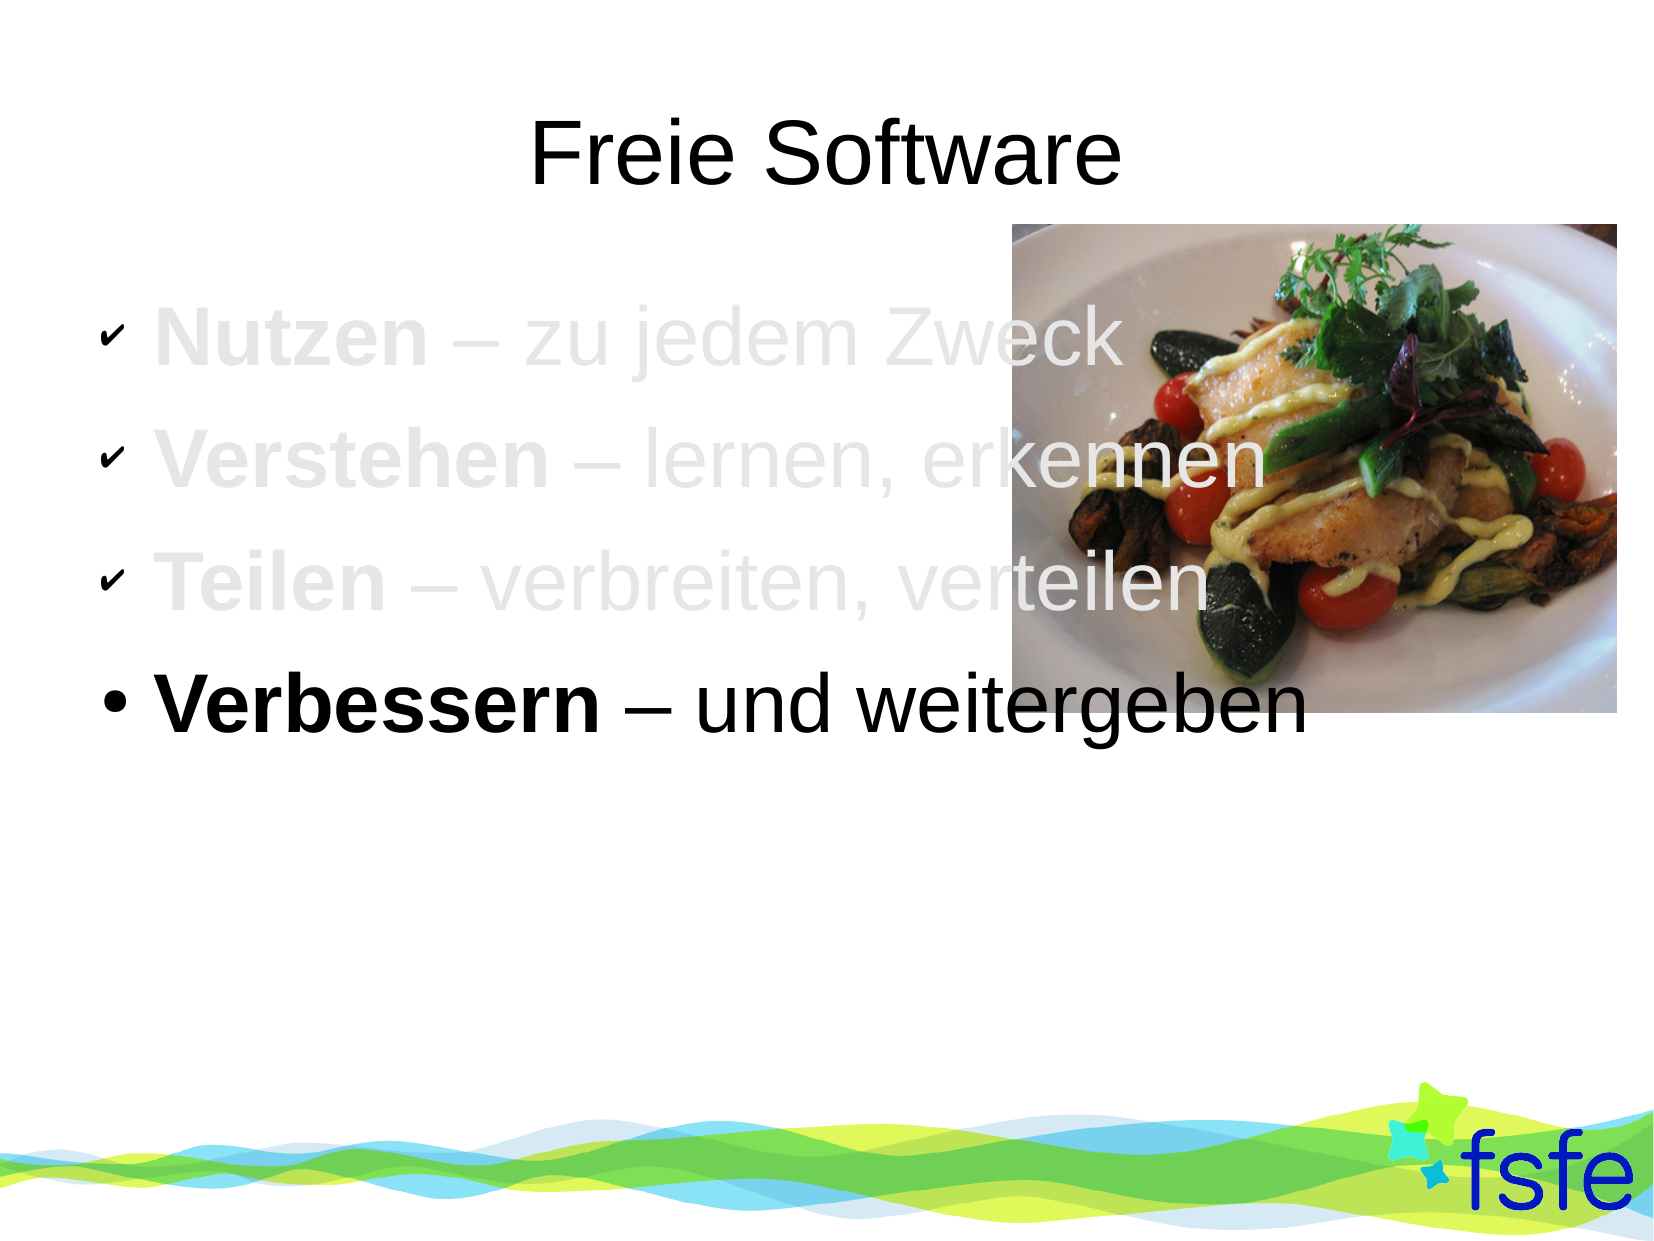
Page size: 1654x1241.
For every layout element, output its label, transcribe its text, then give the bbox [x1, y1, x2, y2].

picture [0, 1081, 1654, 1241]
list Nutzen – zu jedem Zweck Verstehen – lernen, erkennen Teilen – verbreiten, verteilen Verbessern – und weitergeben [82, 290, 1571, 1109]
picture [1012, 224, 1617, 713]
title Freie Software [82, 49, 1571, 257]
